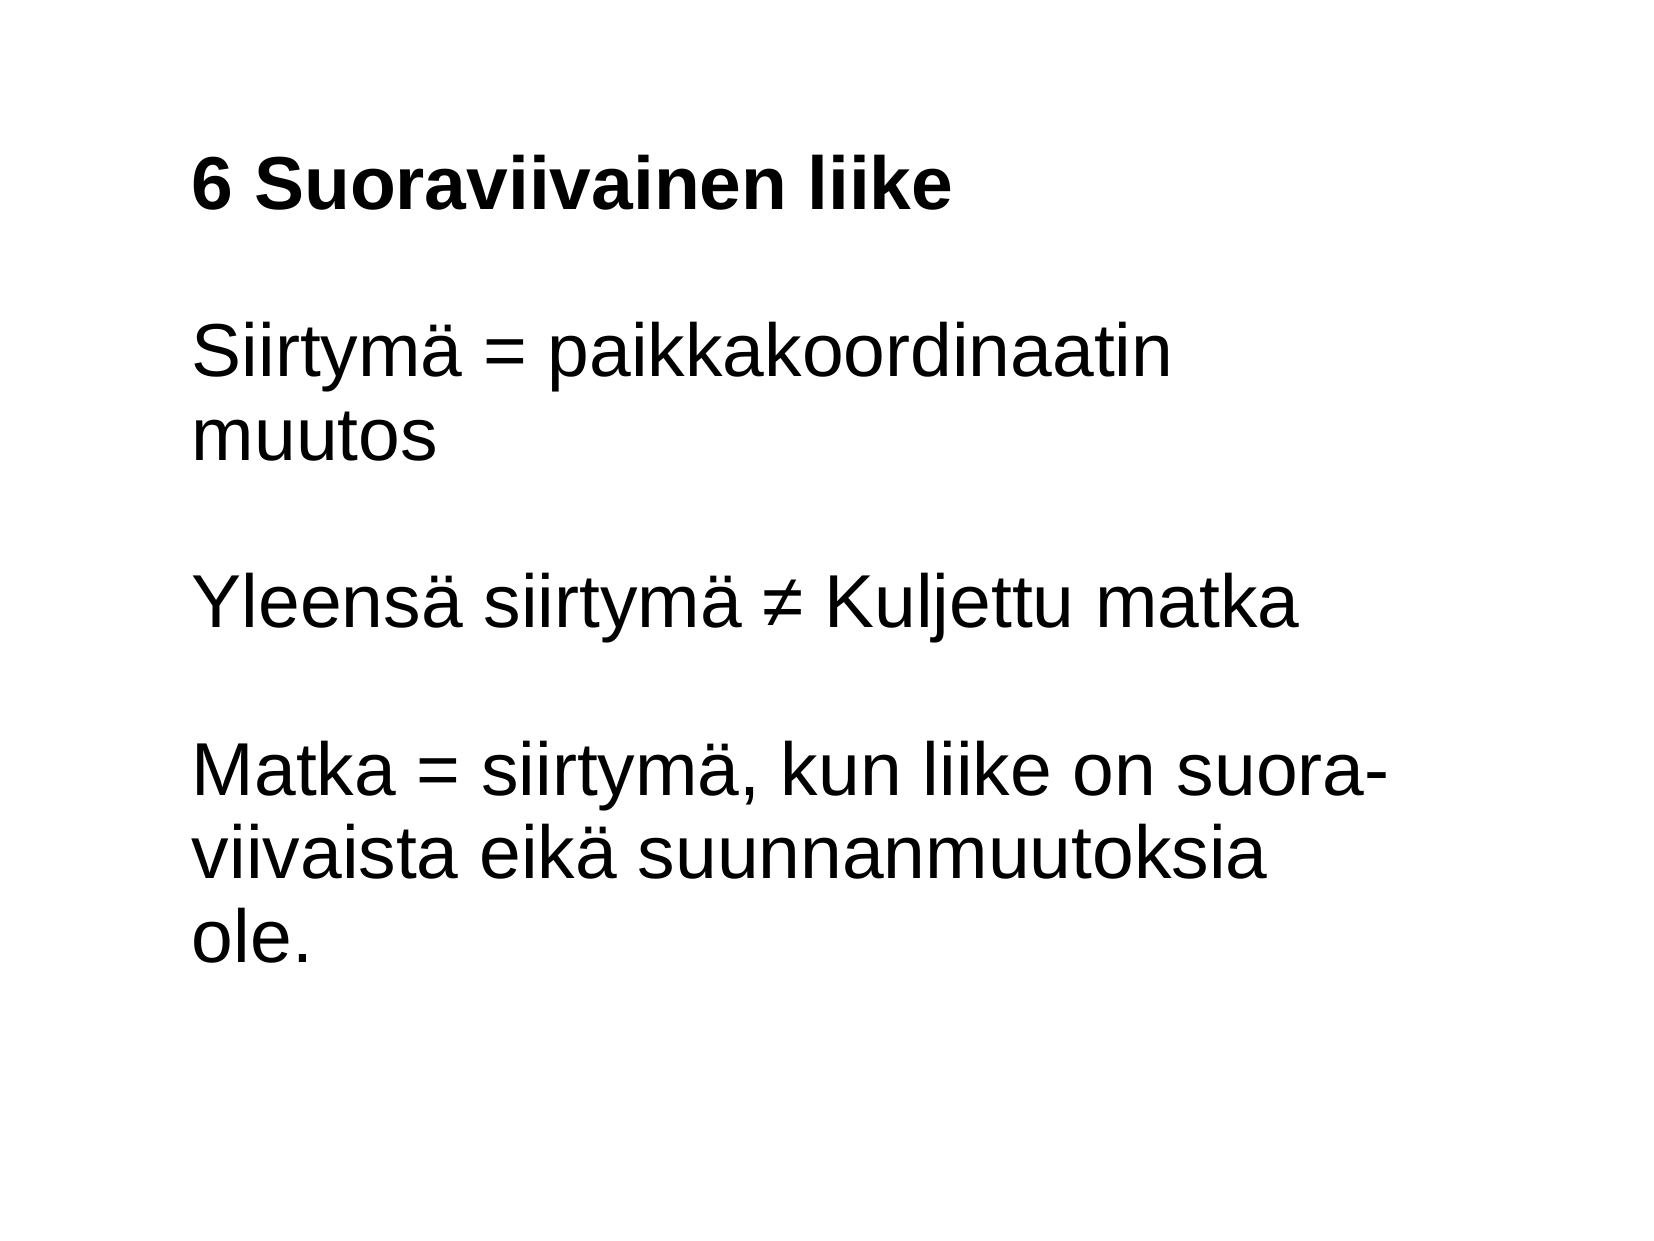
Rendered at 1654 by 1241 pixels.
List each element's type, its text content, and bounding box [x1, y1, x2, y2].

text_box 6 Suoraviivainen liike Siirtymä = paikkakoordinaatin muutos Yleensä siirtymä ≠ Kuljettu matka Matka = siirtymä, kun liike on suora-viivaista eikä suunnanmuutoksia ole. [177, 129, 1413, 985]
